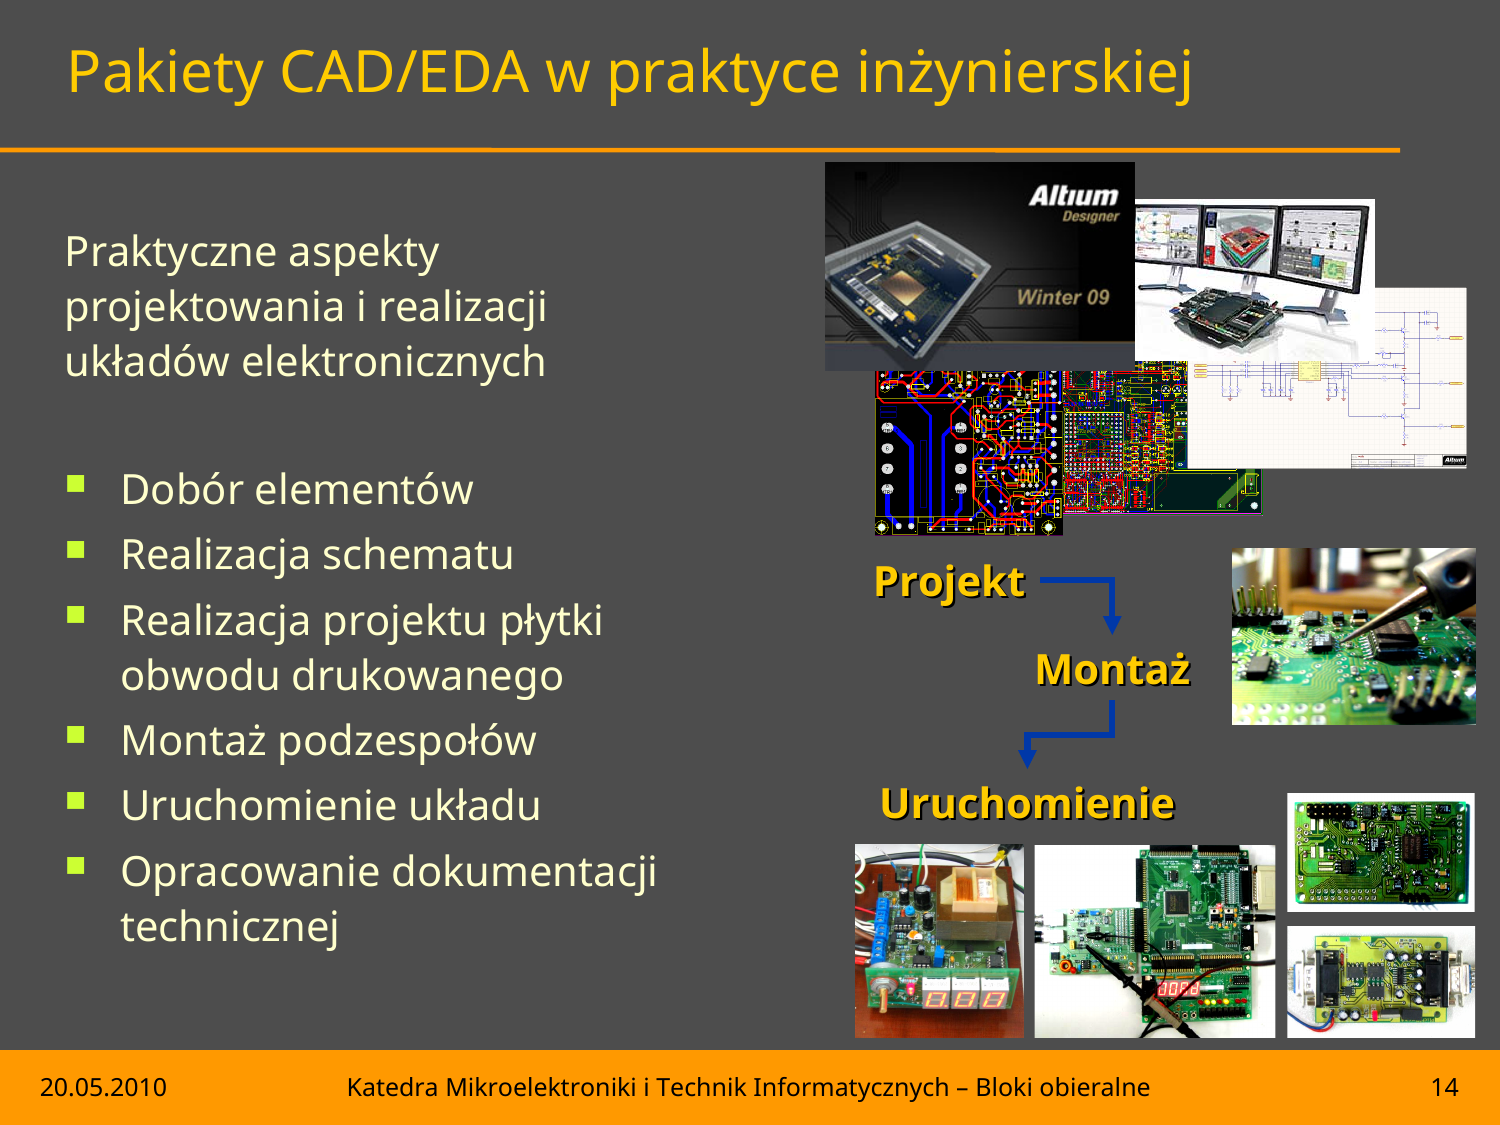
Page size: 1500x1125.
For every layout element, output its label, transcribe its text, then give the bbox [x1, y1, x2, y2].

text_box Projekt [858, 547, 1041, 613]
picture [1287, 793, 1475, 912]
title Pakiety CAD/EDA w praktyce inżynierskiej [52, 12, 1469, 127]
chart [875, 287, 1467, 536]
text_box Praktyczne aspekty projektowania i realizacji układów elektronicznych [50, 212, 726, 538]
text_box Uruchomienie [864, 769, 1191, 835]
picture [1287, 926, 1476, 1038]
text_box Montaż [1019, 634, 1206, 701]
picture [1232, 548, 1476, 726]
text_box Dobór elementów Realizacja schematu Realizacja projektu płytki obwodu drukowanego Montaż podzespołów Uruchomienie układu Opracowanie dokumentacji technicznej [50, 538, 726, 963]
picture [855, 844, 1024, 1038]
picture [1034, 845, 1276, 1038]
picture [825, 162, 1375, 371]
